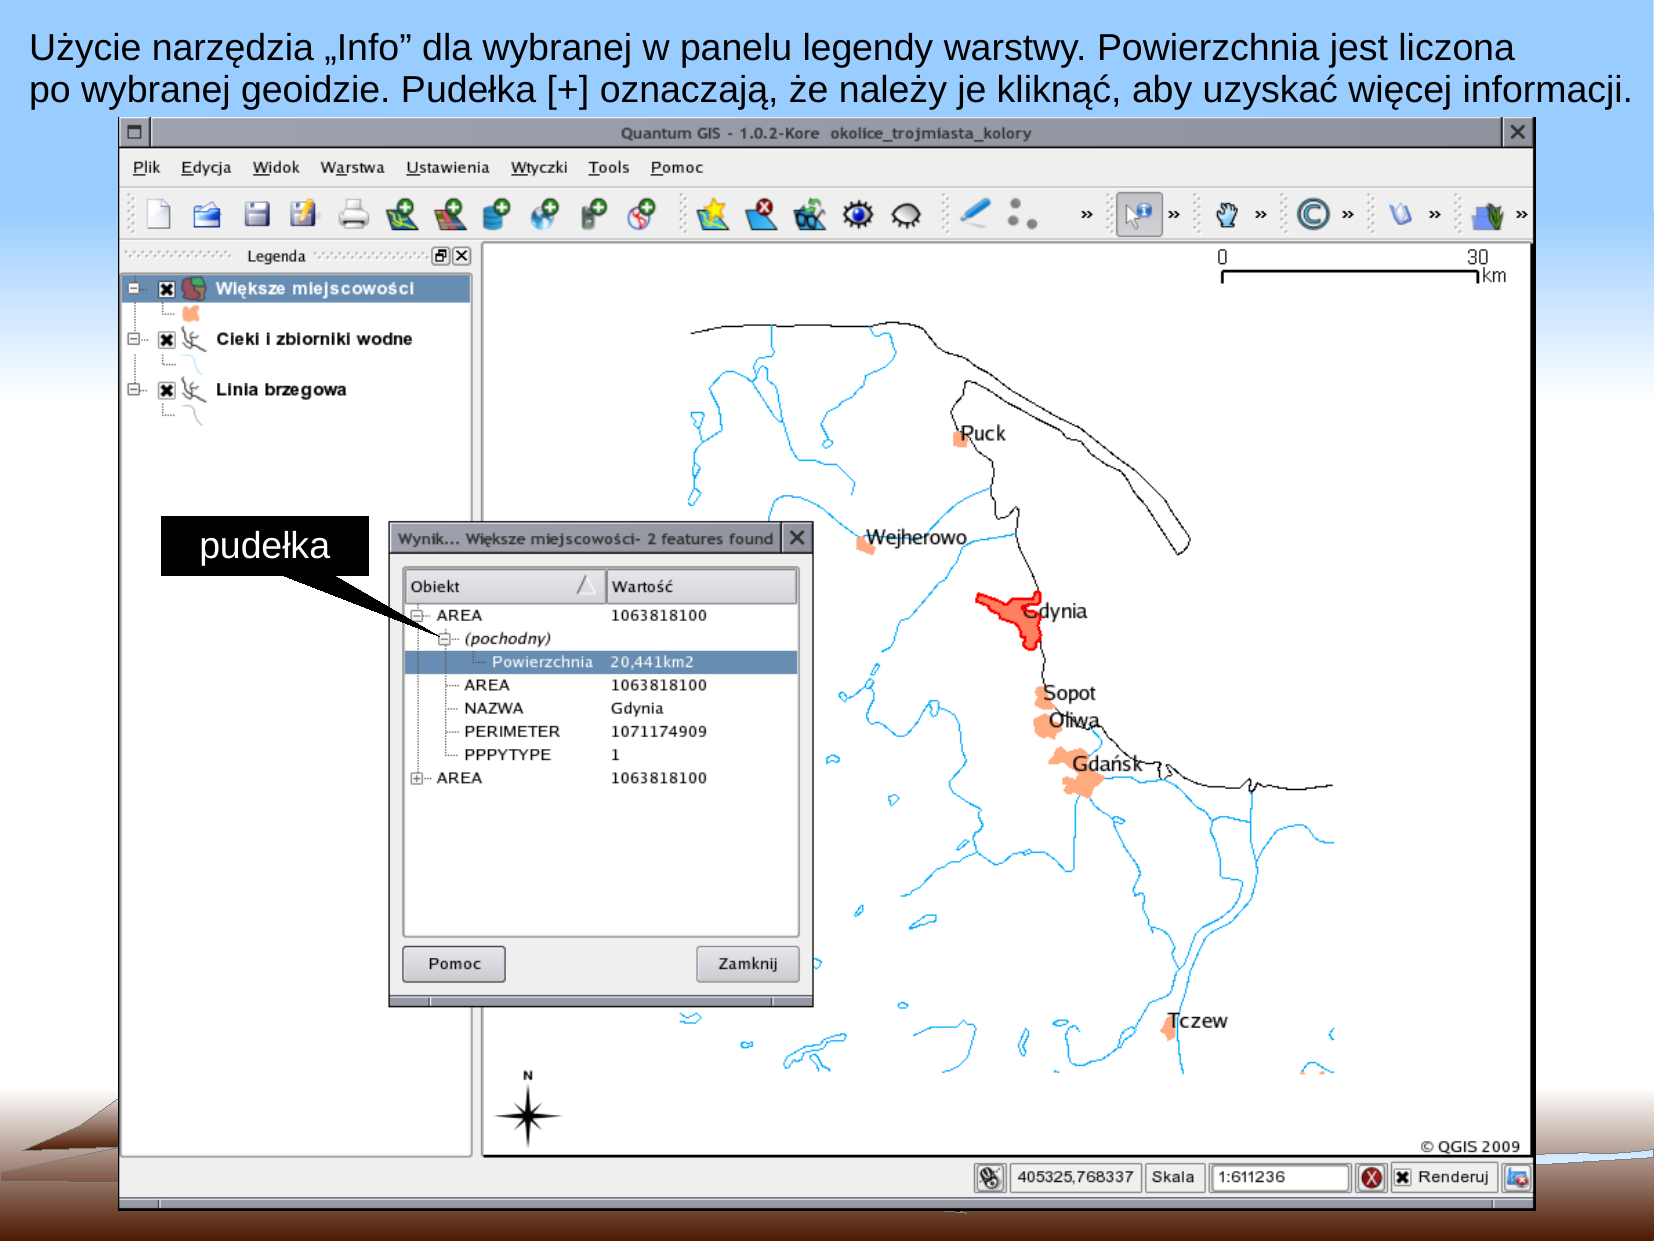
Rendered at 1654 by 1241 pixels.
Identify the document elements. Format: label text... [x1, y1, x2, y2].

picture [118, 119, 1536, 1211]
text_box Użycie narzędzia „Info” dla wybranej w panelu legendy warstwy. Powierzchnia jest liczona po wybranej geoidzie. Pudełka [+] oznaczają, że należy je kliknąć, aby uzyskać więcej informacji. [14, 19, 1654, 119]
text_box pudełka [161, 516, 440, 637]
